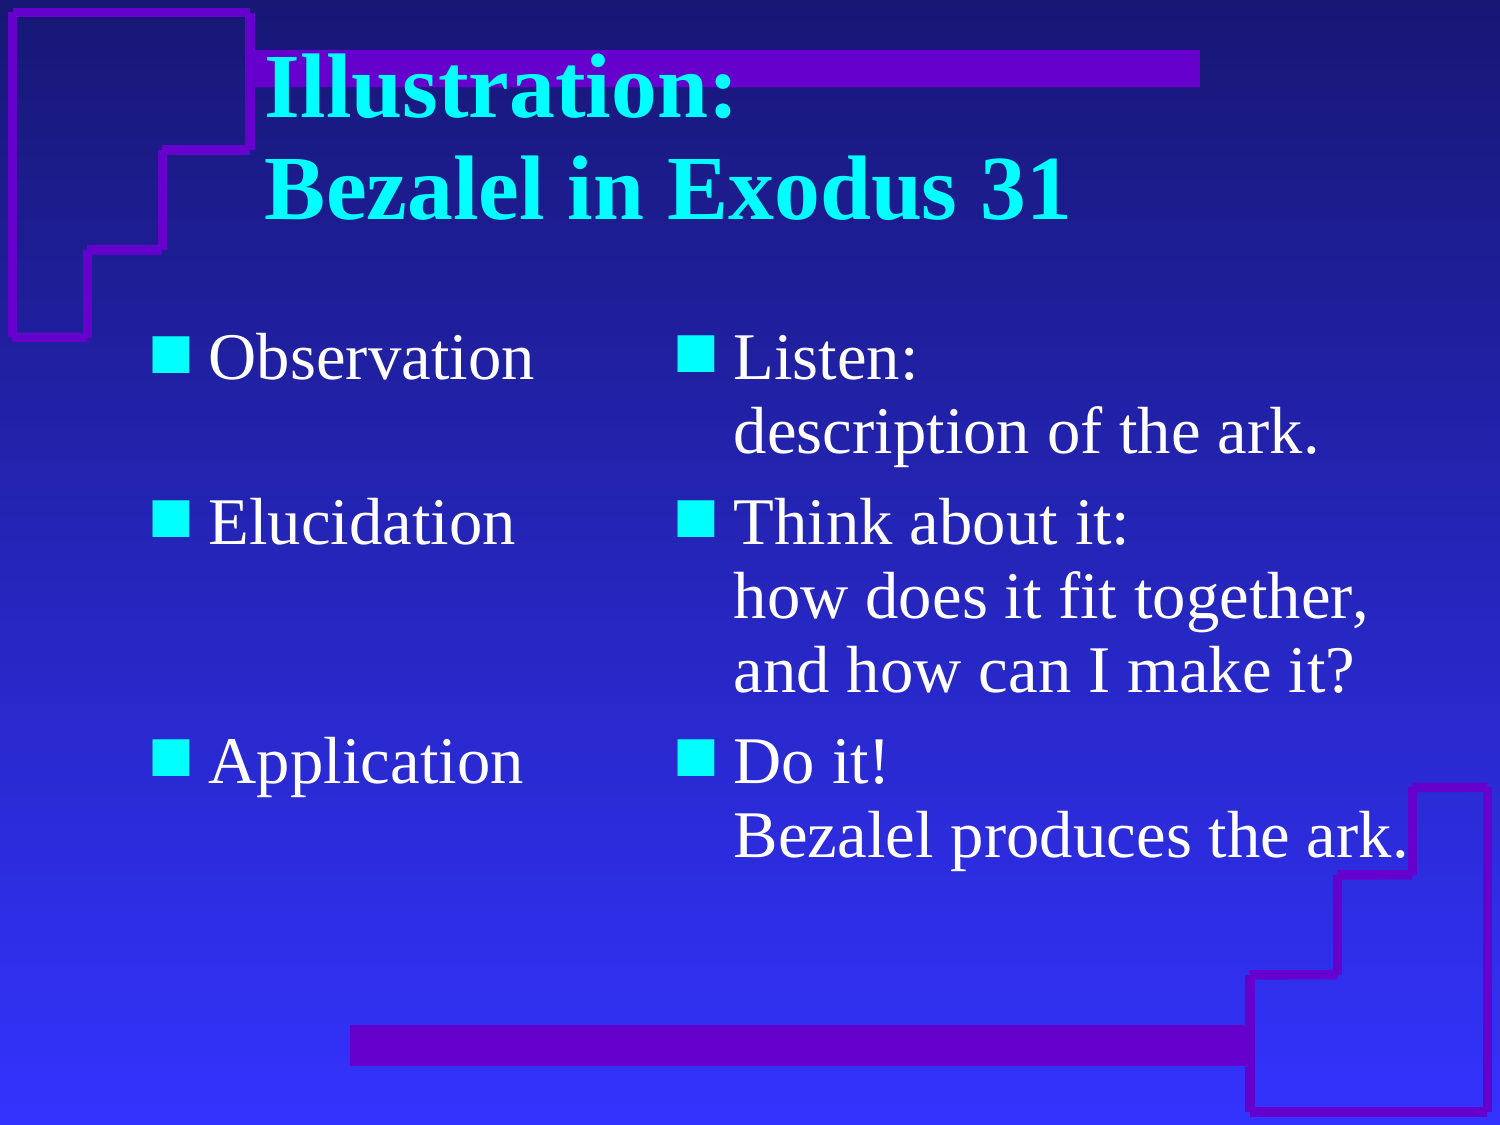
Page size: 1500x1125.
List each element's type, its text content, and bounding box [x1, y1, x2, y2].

list Observation Elucidation Application [137, 312, 763, 988]
list Listen: description of the ark. Think about it: how does it fit together, and how can I make it? Do it! Bezalel produces the ark. [763, 312, 1459, 988]
title Illustration: Bezalel in Exodus 31 [249, 28, 1450, 247]
